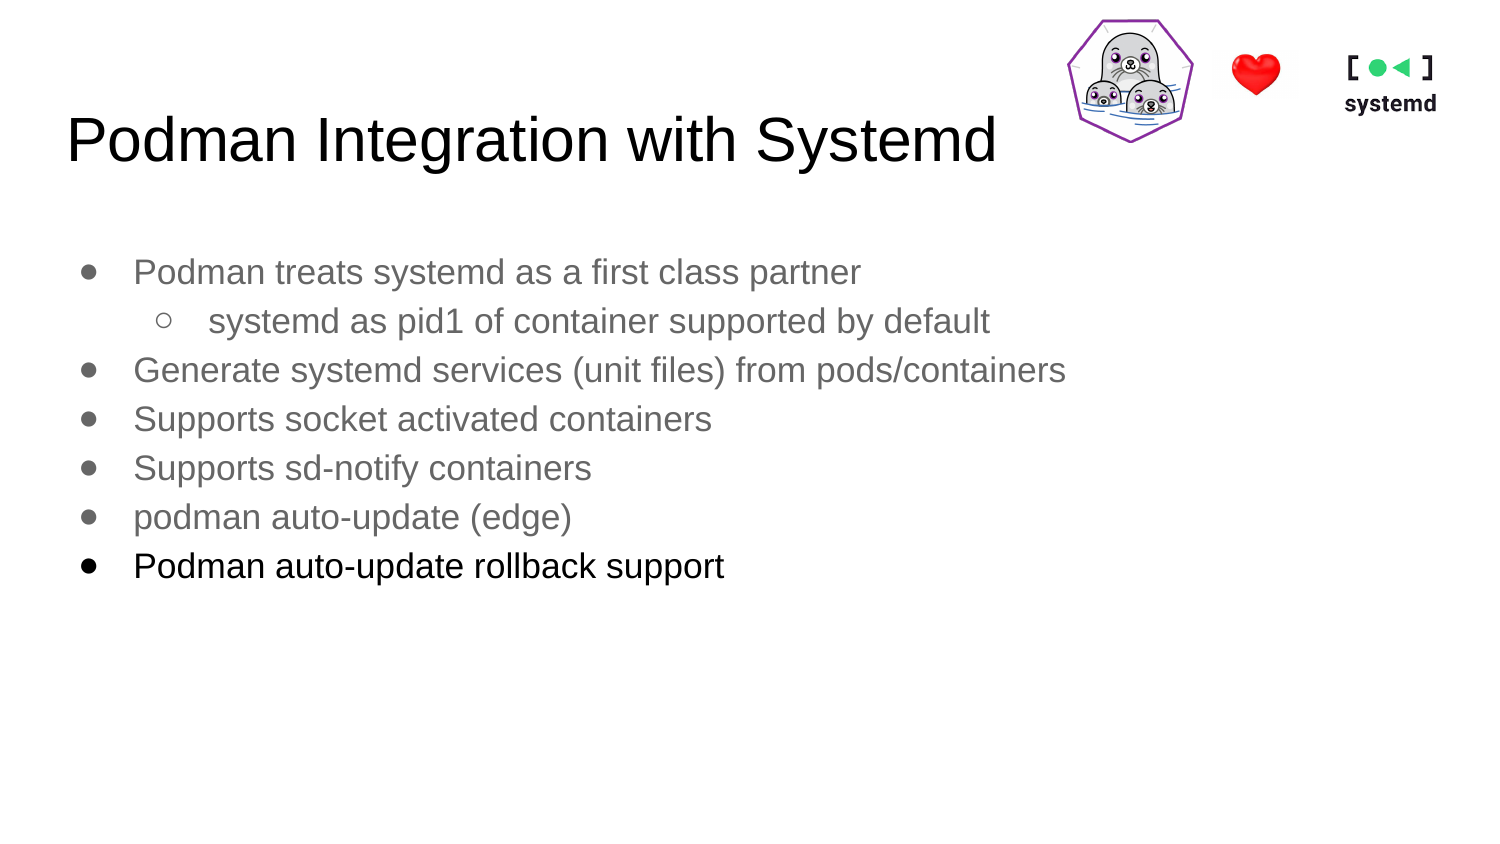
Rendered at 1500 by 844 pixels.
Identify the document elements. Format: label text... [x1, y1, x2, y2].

title Podman Integration with Systemd [51, 72, 1244, 167]
list Podman treats systemd as a first class partner systemd as pid1 of container supported by default Generate systemd services (unit files) from pods/containers Supports socket activated containers Supports sd-notify containers podman auto-update (edge) Podman auto-update rollback support [43, 228, 1441, 789]
picture [1212, 0, 1500, 178]
picture [1067, 19, 1194, 143]
